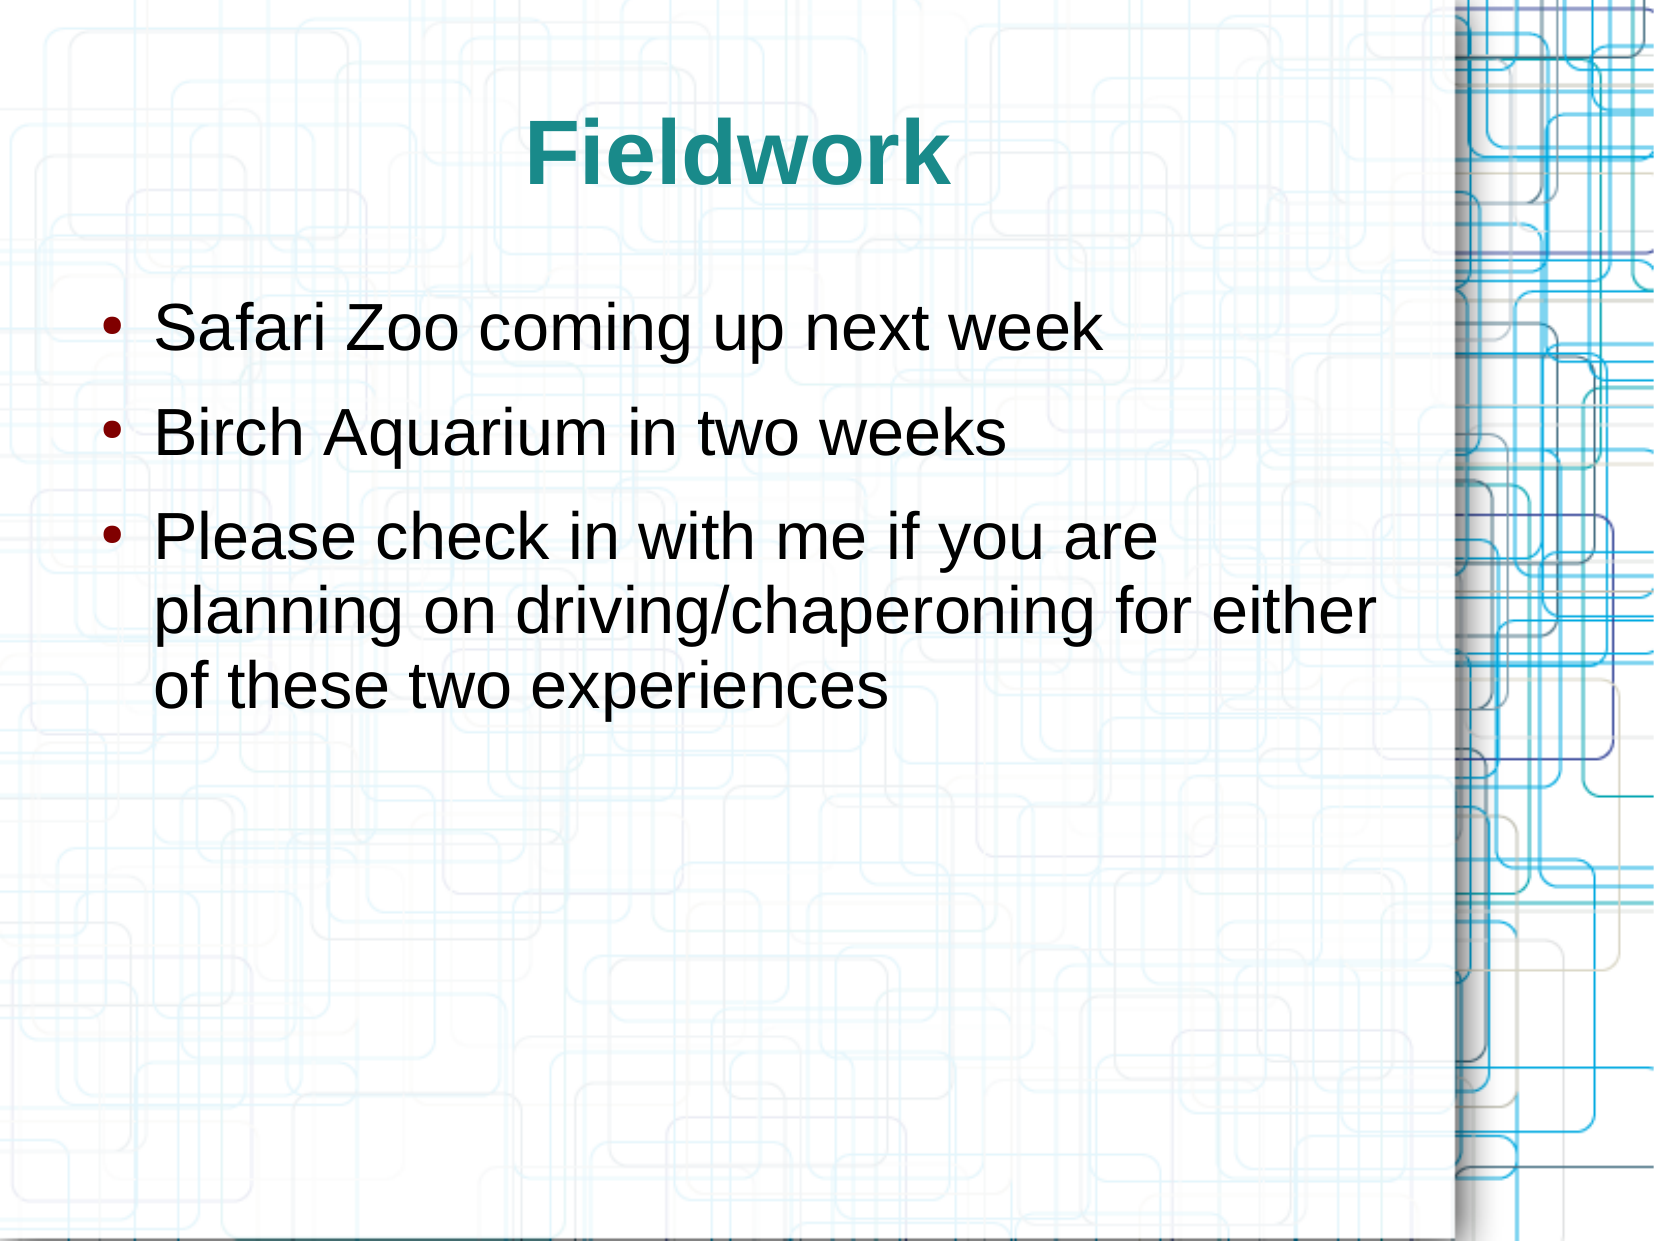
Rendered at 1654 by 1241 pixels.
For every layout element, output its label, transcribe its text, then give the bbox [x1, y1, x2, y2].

picture [0, 0, 1654, 1241]
list Safari Zoo coming up next week Birch Aquarium in two weeks Please check in with me if you are planning on driving/chaperoning for either of these two experiences [82, 290, 1418, 1109]
title Fieldwork [59, 49, 1418, 257]
